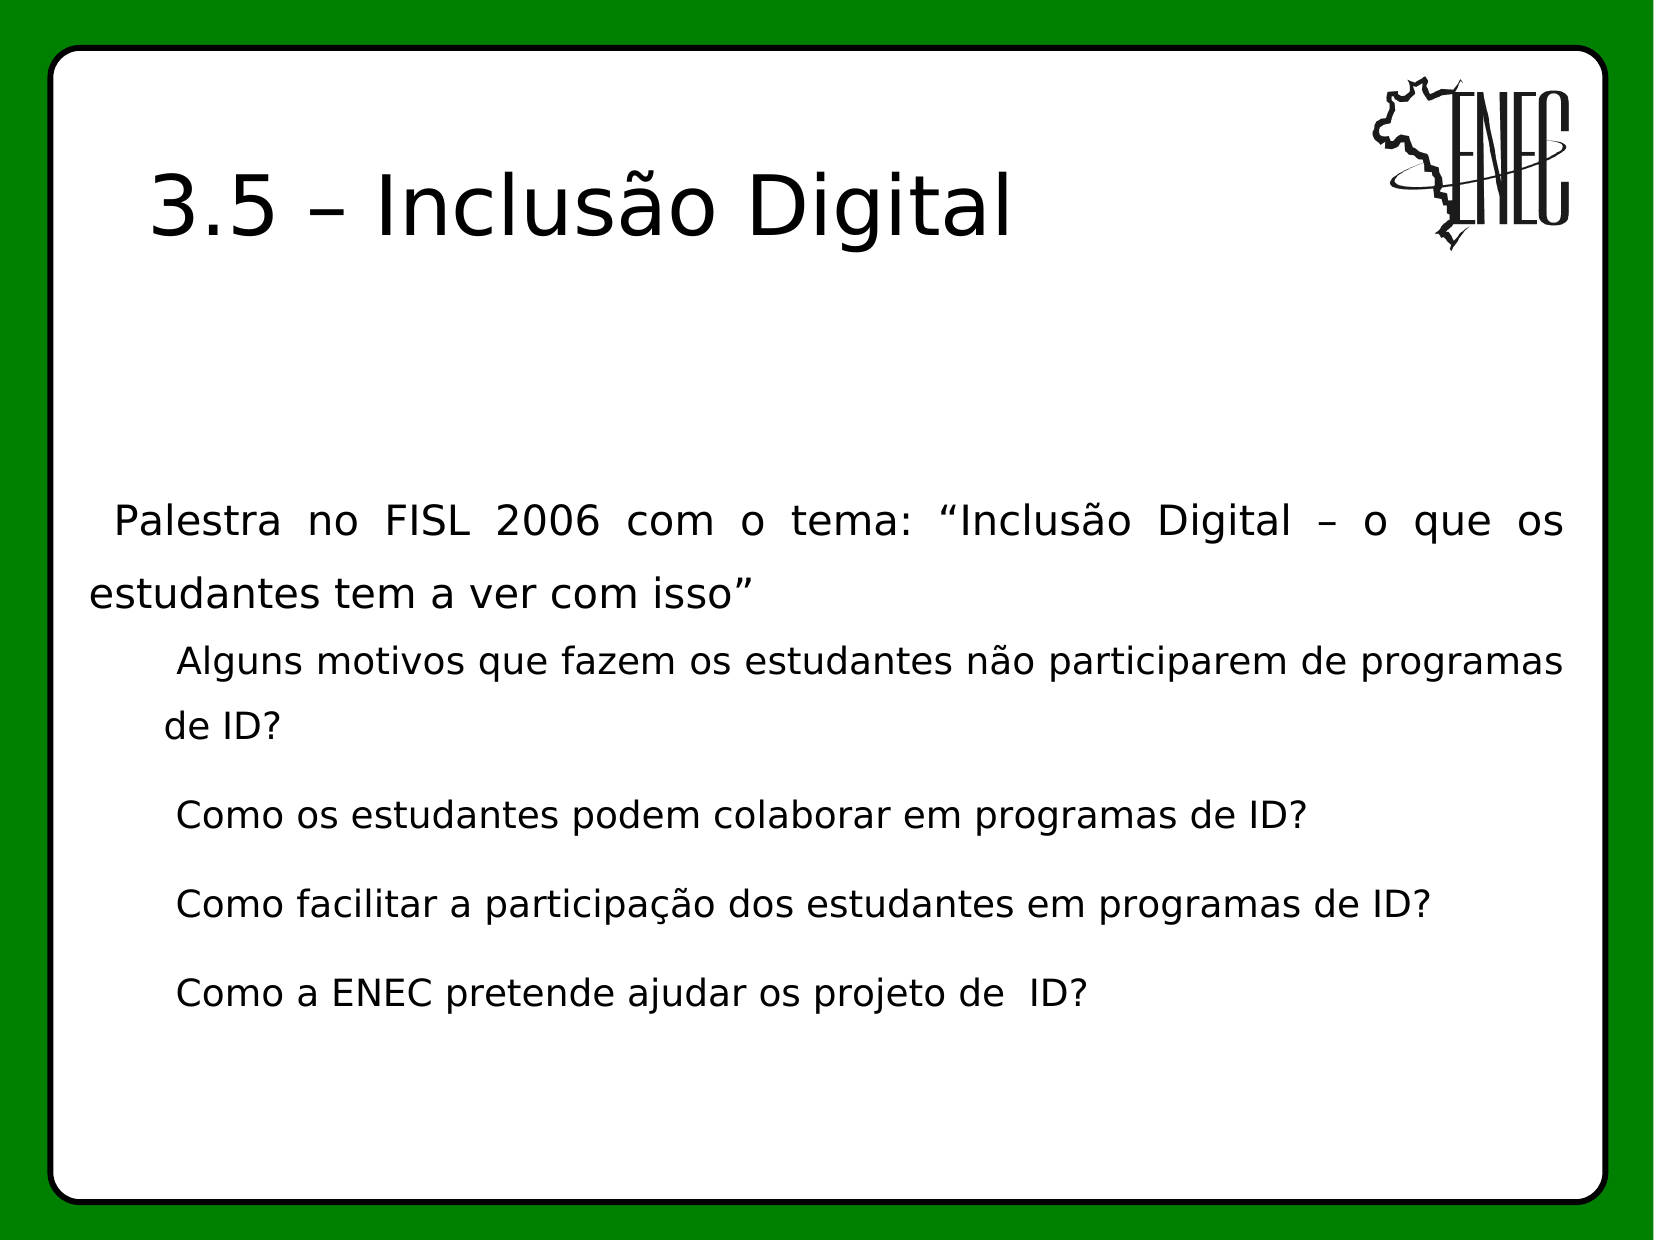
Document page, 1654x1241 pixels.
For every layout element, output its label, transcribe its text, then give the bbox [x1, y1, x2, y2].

title 3.5 – Inclusão Digital [121, 102, 1534, 311]
list Palestra no FISL 2006 com o tema: “Inclusão Digital – o que os estudantes tem a ver com isso” Alguns motivos que fazem os estudantes não participarem de programas de ID? Como os estudantes podem colaborar em programas de ID? Como facilitar a participação dos estudantes em programas de ID? Como a ENEC pretende ajudar os projeto de ID? [88, 472, 1565, 1127]
picture [1367, 71, 1575, 273]
